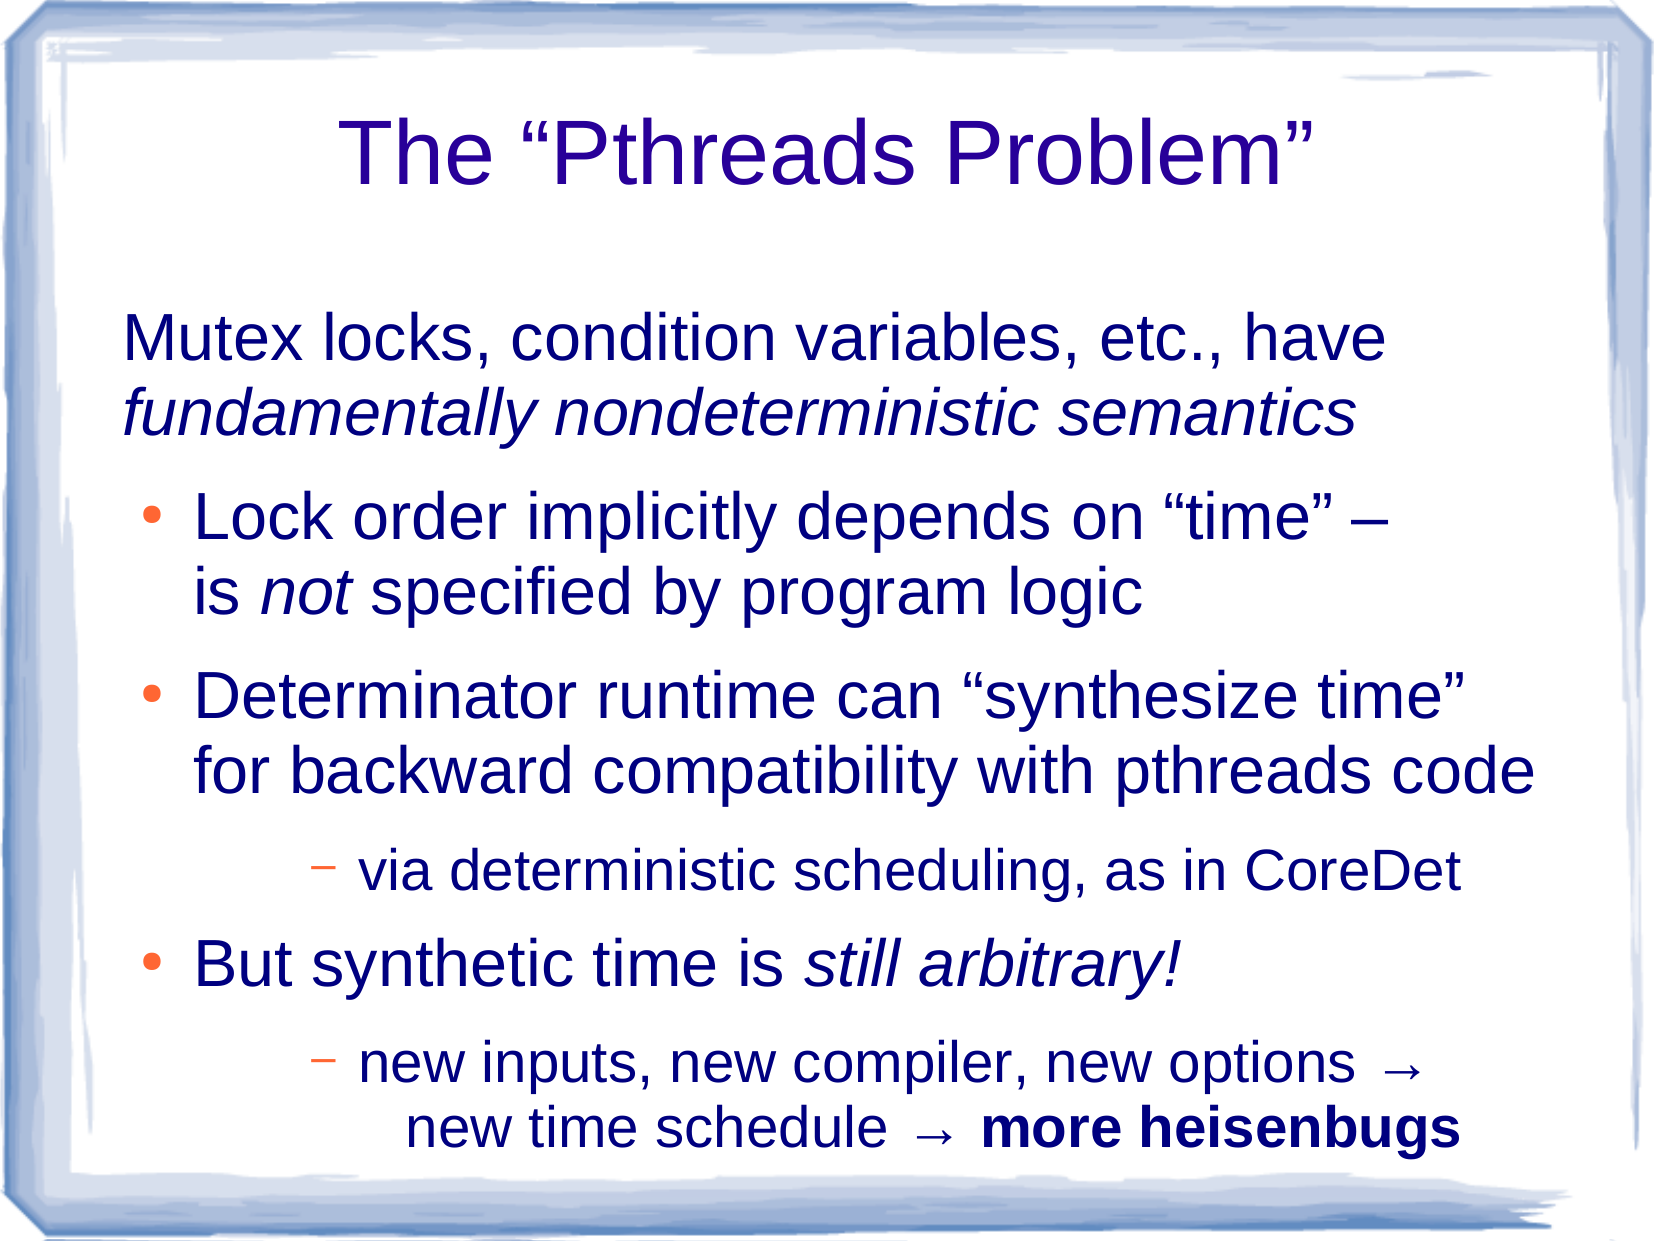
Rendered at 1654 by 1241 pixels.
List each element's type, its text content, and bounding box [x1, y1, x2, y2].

title The “Pthreads Problem” [82, 49, 1571, 257]
list Mutex locks, condition variables, etc., have fundamentally nondeterministic semantics Lock order implicitly depends on “time” – is not specified by program logic Determinator runtime can “synthesize time” for backward compatibility with pthreads code via deterministic scheduling, as in CoreDet But synthetic time is still arbitrary! new inputs, new compiler, new options → new time schedule → more heisenbugs [122, 300, 1576, 1159]
picture [0, 0, 1654, 1241]
